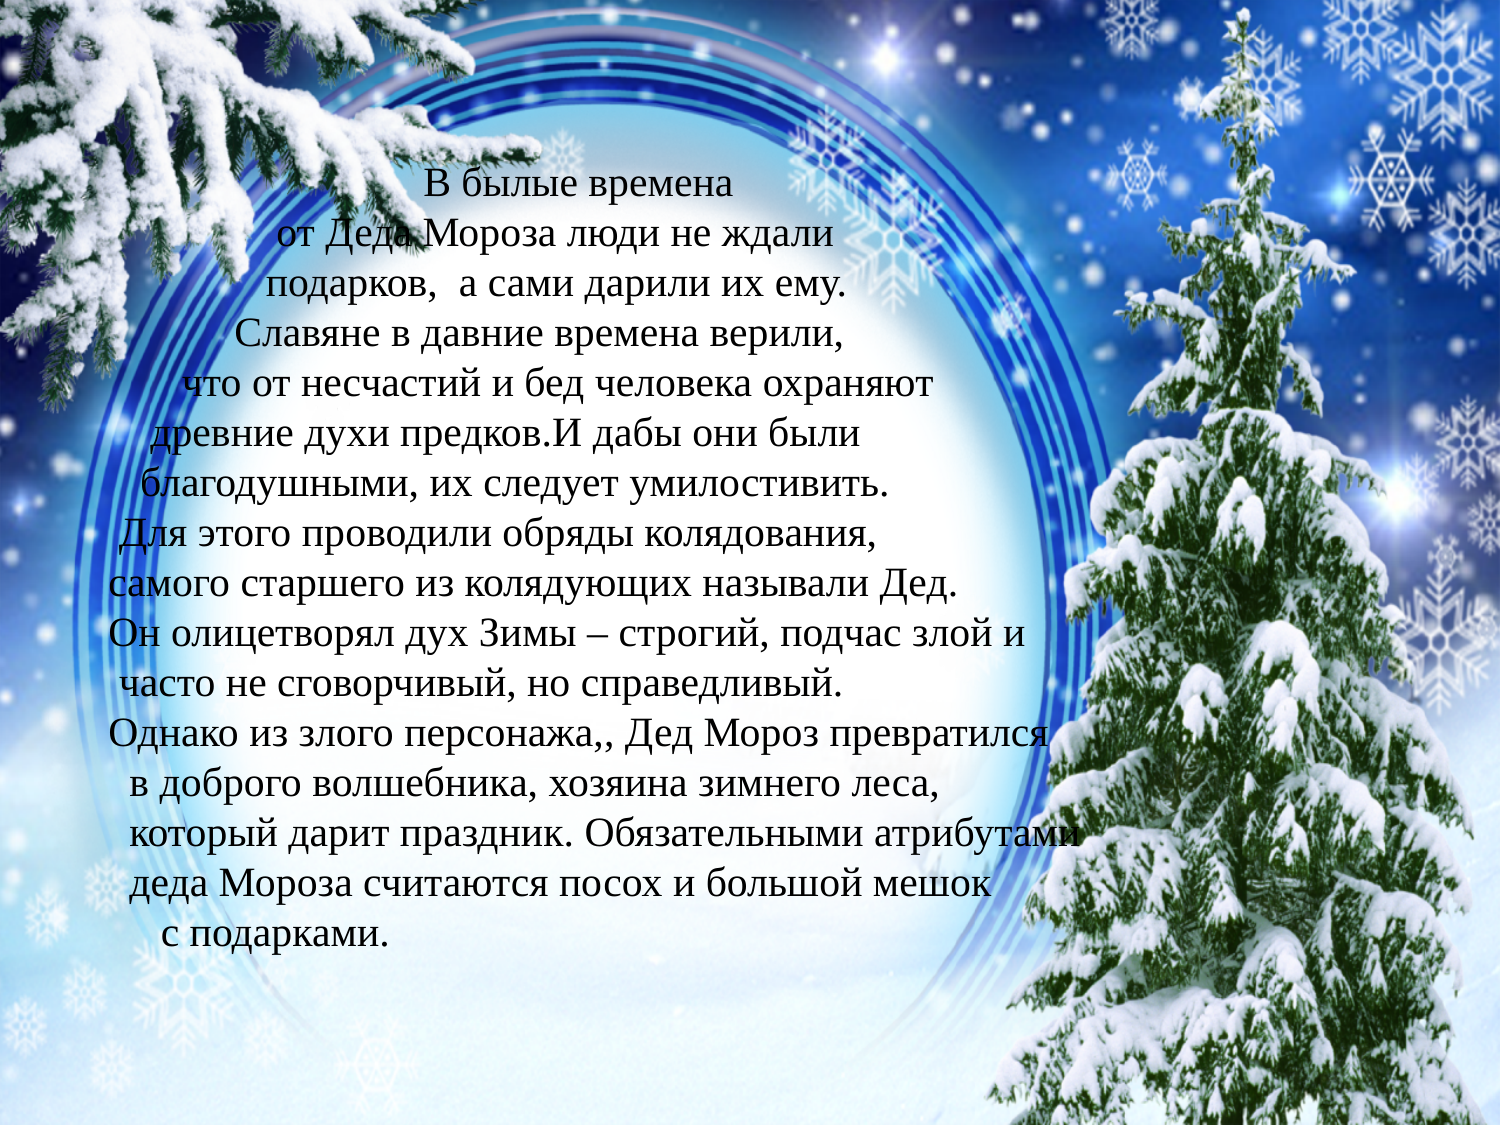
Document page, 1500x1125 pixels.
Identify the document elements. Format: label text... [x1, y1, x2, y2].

text_box В былые времена от Деда Мороза люди не ждали подарков, а сами дарили их ему. Славяне в давние времена верили, что от несчастий и бед человека охраняют древние духи предков.И дабы они были благодушными, их следует умилостивить. Для этого проводили обряды колядования, самого старшего из колядующих называли Дед. Он олицетворял дух Зимы – строгий, подчас злой и часто не сговорчивый, но справедливый. Однако из злого персонажа,, Дед Мороз превратился в доброго волшебника, хозяина зимнего леса, который дарит праздник. Обязательными атрибутами деда Мороза считаются посох и большой мешок с подарками. [93, 46, 1418, 1013]
picture [0, 0, 1500, 1125]
